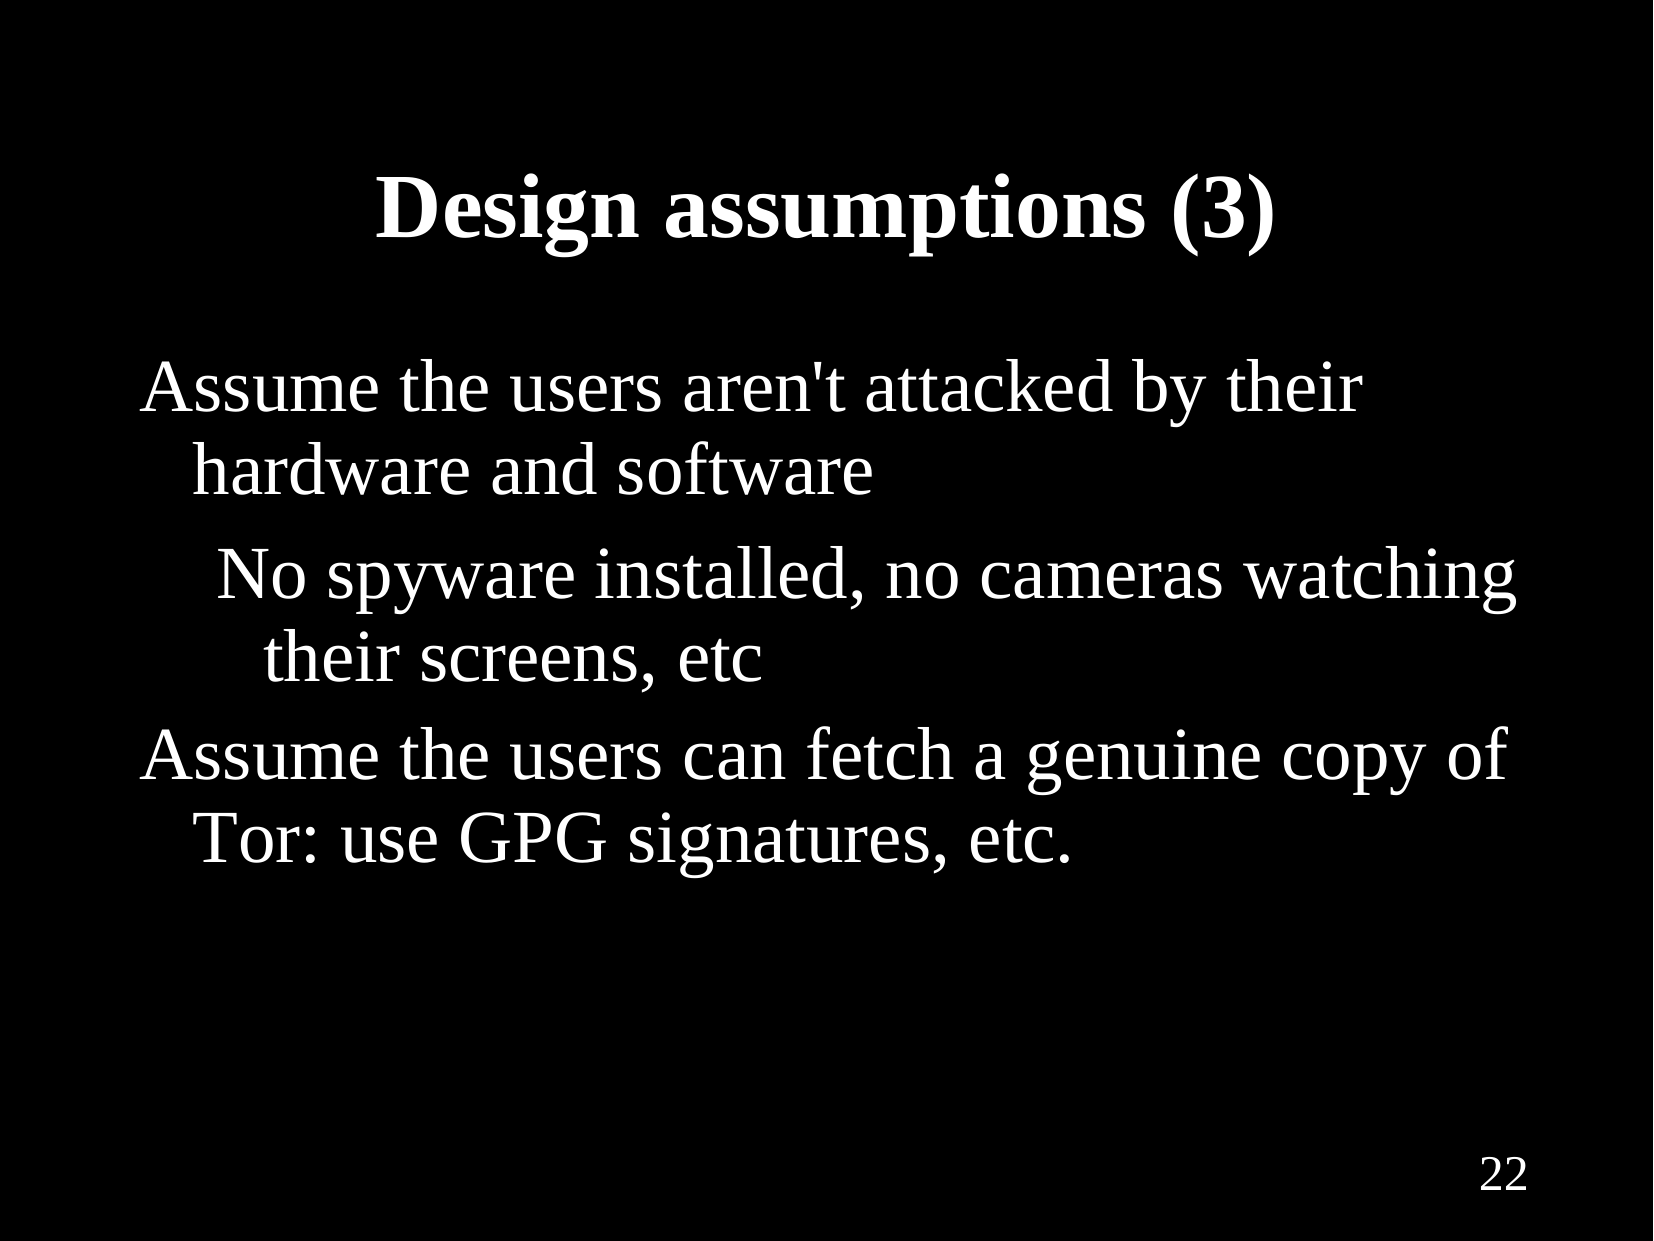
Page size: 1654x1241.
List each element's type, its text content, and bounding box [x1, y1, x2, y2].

title Design assumptions (3) [121, 102, 1534, 311]
list Assume the users aren't attacked by their hardware and software No spyware installed, no cameras watching their screens, etc Assume the users can fetch a genuine copy of Tor: use GPG signatures, etc. [121, 344, 1534, 1127]
